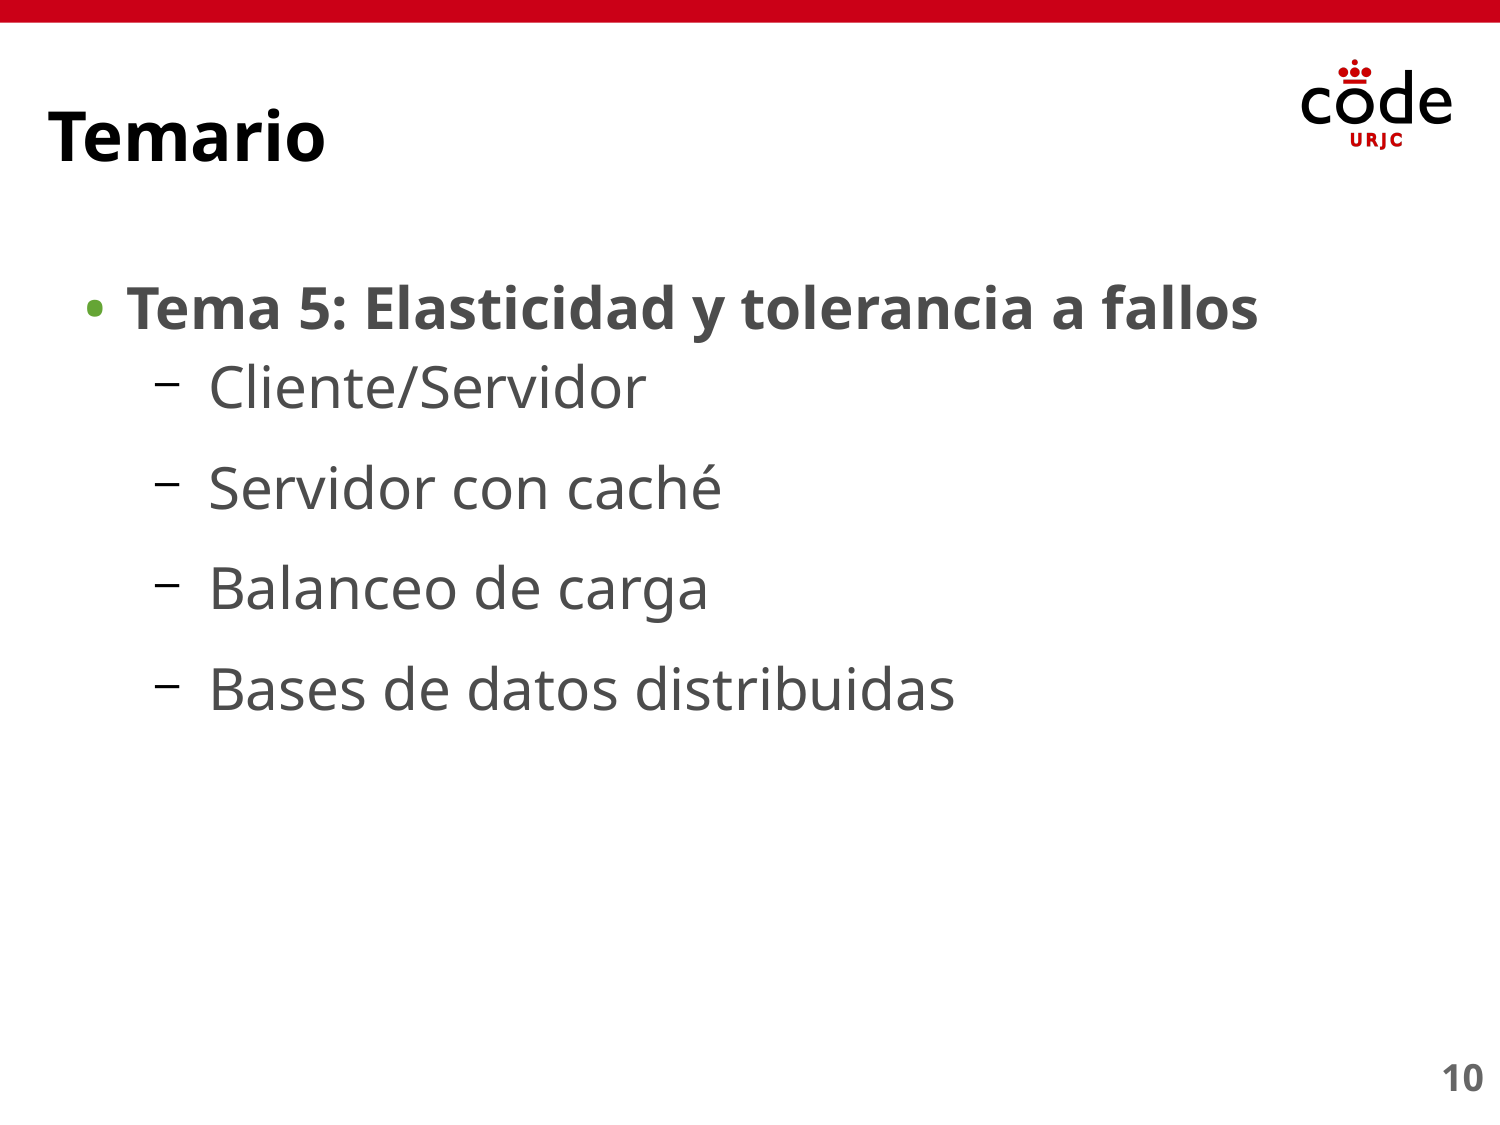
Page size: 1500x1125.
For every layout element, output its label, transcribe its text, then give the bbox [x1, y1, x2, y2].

title Temario [32, 79, 1383, 189]
list Tema 5: Elasticidad y tolerancia a fallos Cliente/Servidor Servidor con caché Balanceo de carga Bases de datos distribuidas [51, 259, 1436, 1013]
picture [1284, 50, 1468, 161]
